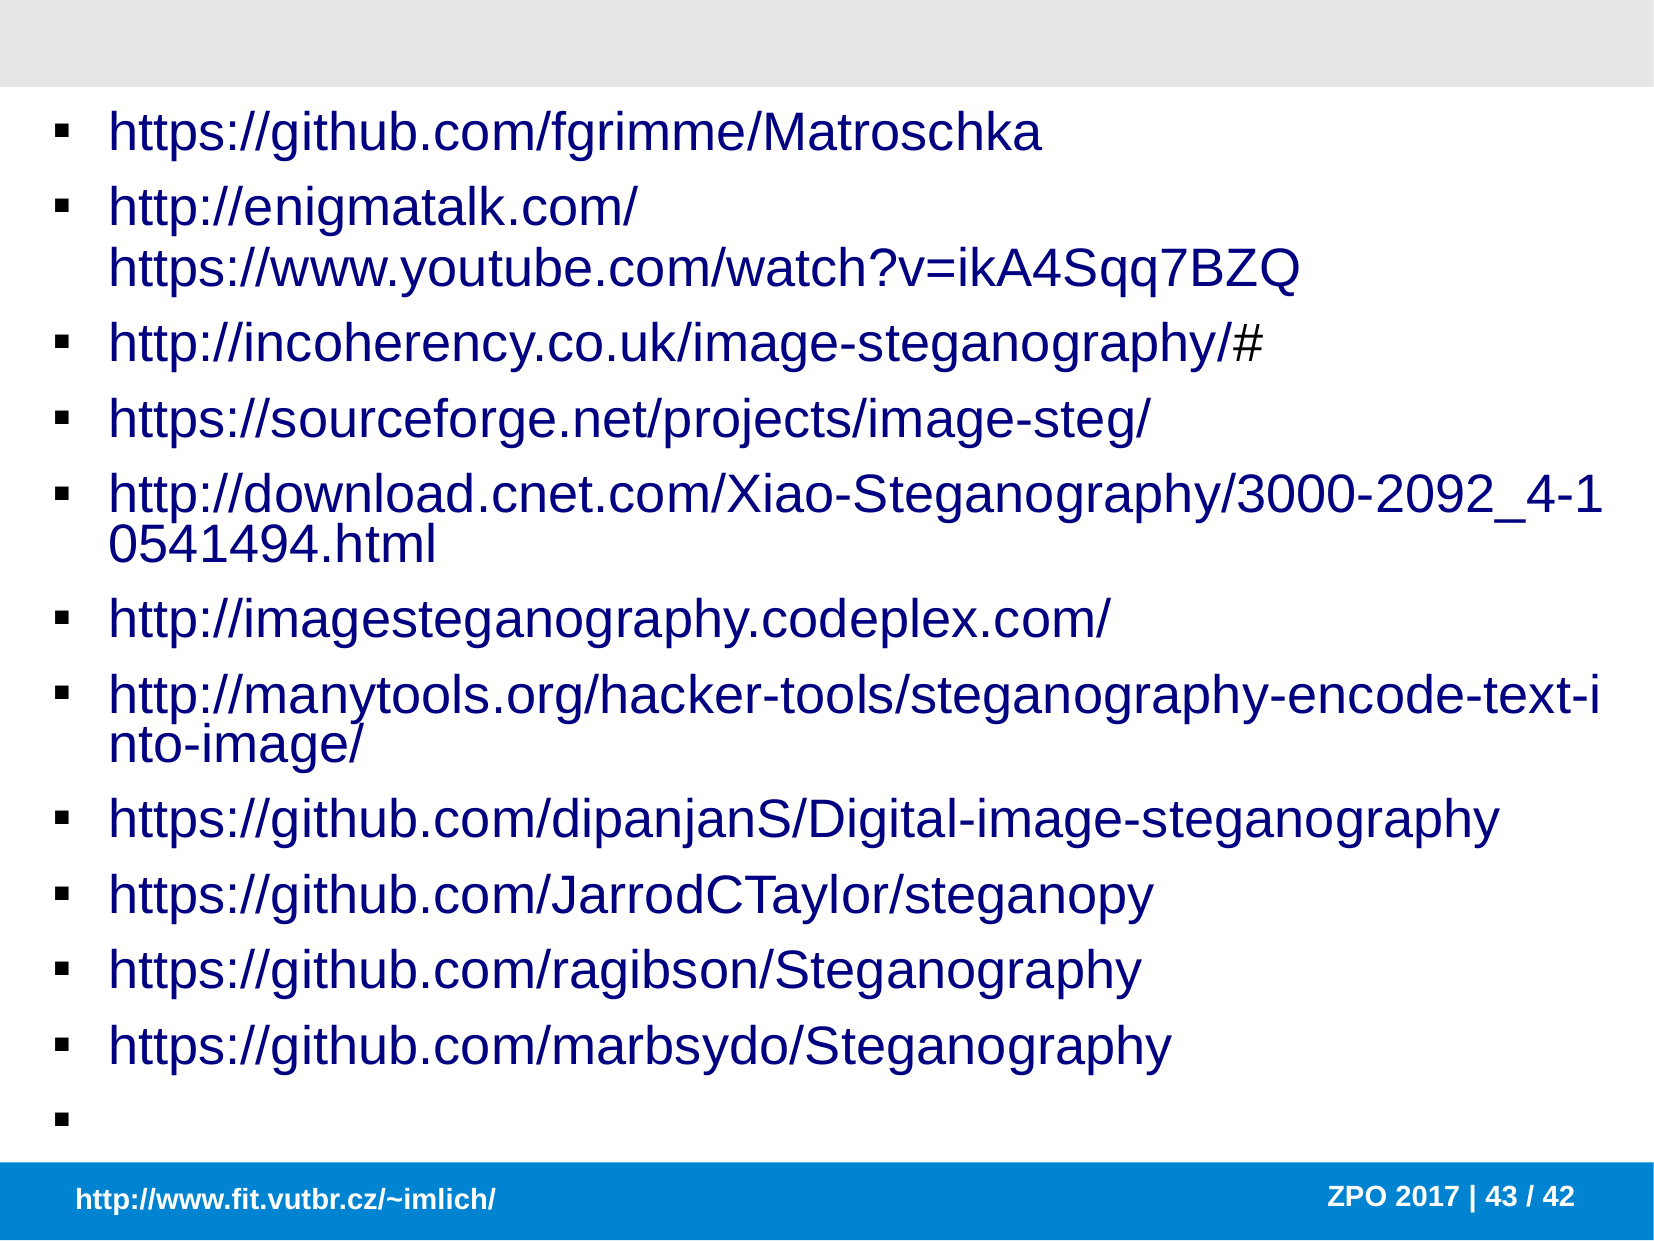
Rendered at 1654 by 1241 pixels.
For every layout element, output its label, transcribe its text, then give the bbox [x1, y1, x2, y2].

list https://github.com/fgrimme/Matroschka http://enigmatalk.com/ https://www.youtube.com/watch?v=ikA4Sqq7BZQ http://incoherency.co.uk/image-steganography/# https://sourceforge.net/projects/image-steg/ http://download.cnet.com/Xiao-Steganography/3000-2092_4-10541494.html http://imagesteganography.codeplex.com/ http://manytools.org/hacker-tools/steganography-encode-text-into-image/ https://github.com/dipanjanS/Digital-image-steganography https://github.com/JarrodCTaylor/steganopy https://github.com/ragibson/Steganography https://github.com/marbsydo/Steganography [37, 101, 1613, 1069]
